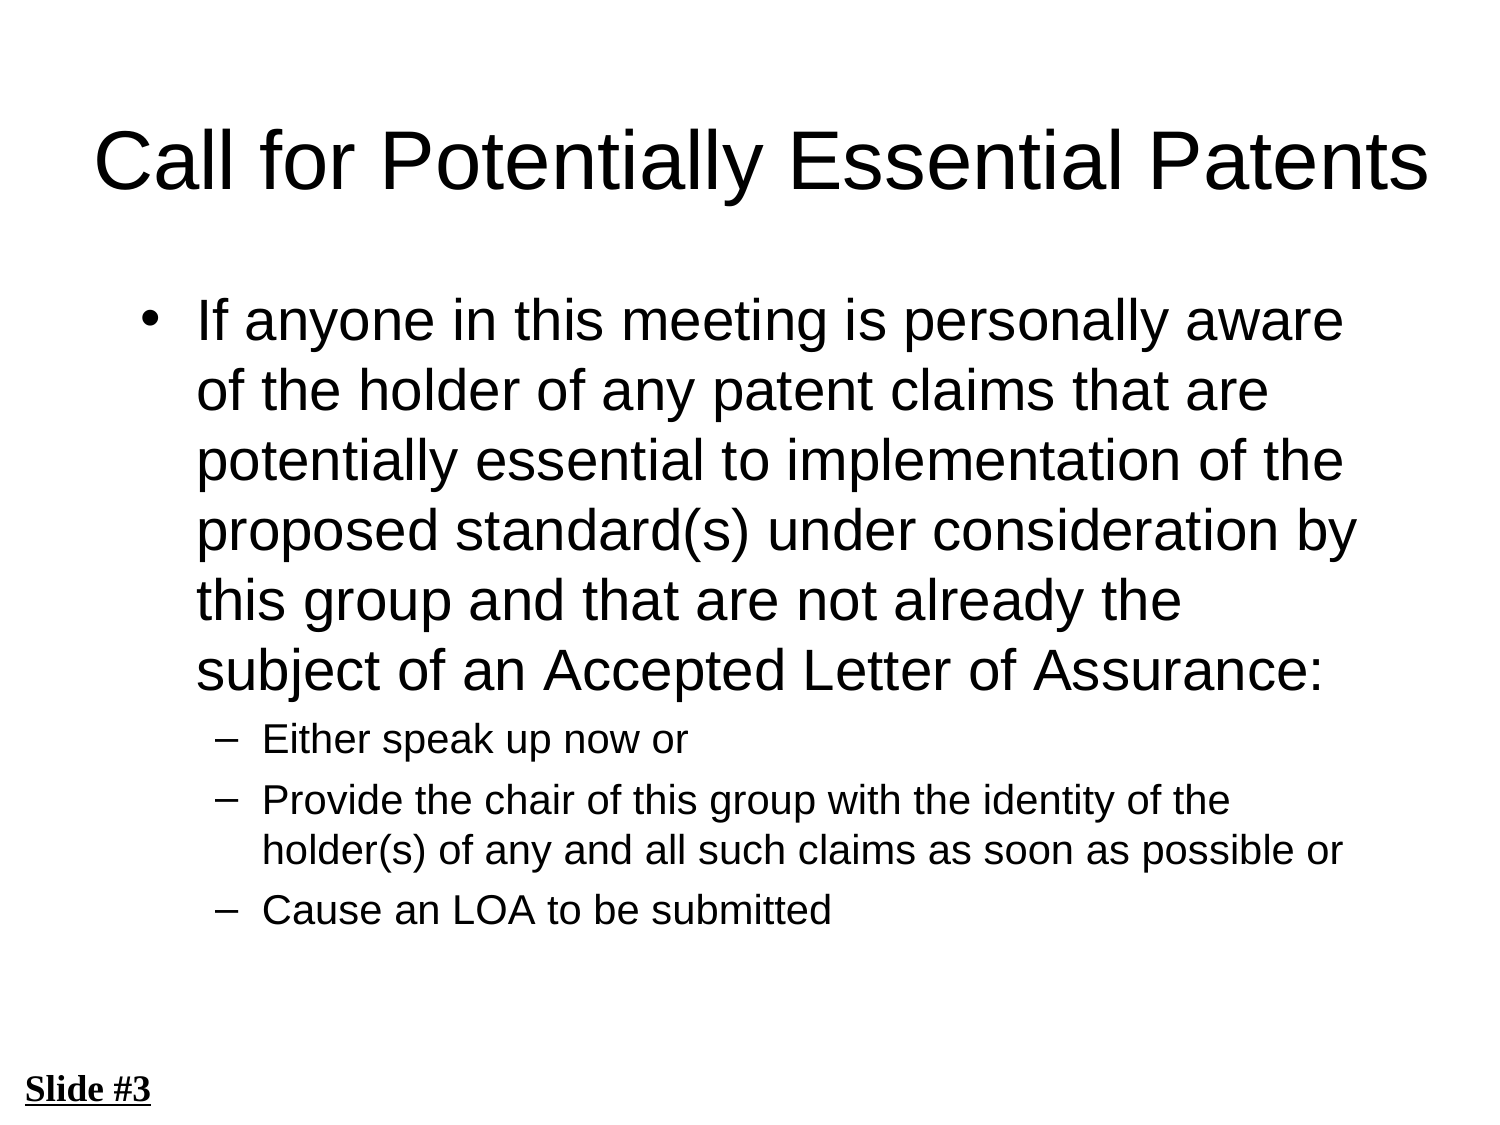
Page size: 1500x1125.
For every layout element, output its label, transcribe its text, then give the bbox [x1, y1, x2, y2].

text_box Slide #3 [10, 1056, 167, 1117]
list If anyone in this meeting is personally aware of the holder of any patent claims that are potentially essential to implementation of the proposed standard(s) under consideration by this group and that are not already the subject of an Accepted Letter of Assurance: Either speak up now or Provide the chair of this group with the identity of the holder(s) of any and all such claims as soon as possible or Cause an LOA to be submitted [125, 275, 1401, 951]
title Call for Potentially Essential Patents [50, 62, 1476, 250]
